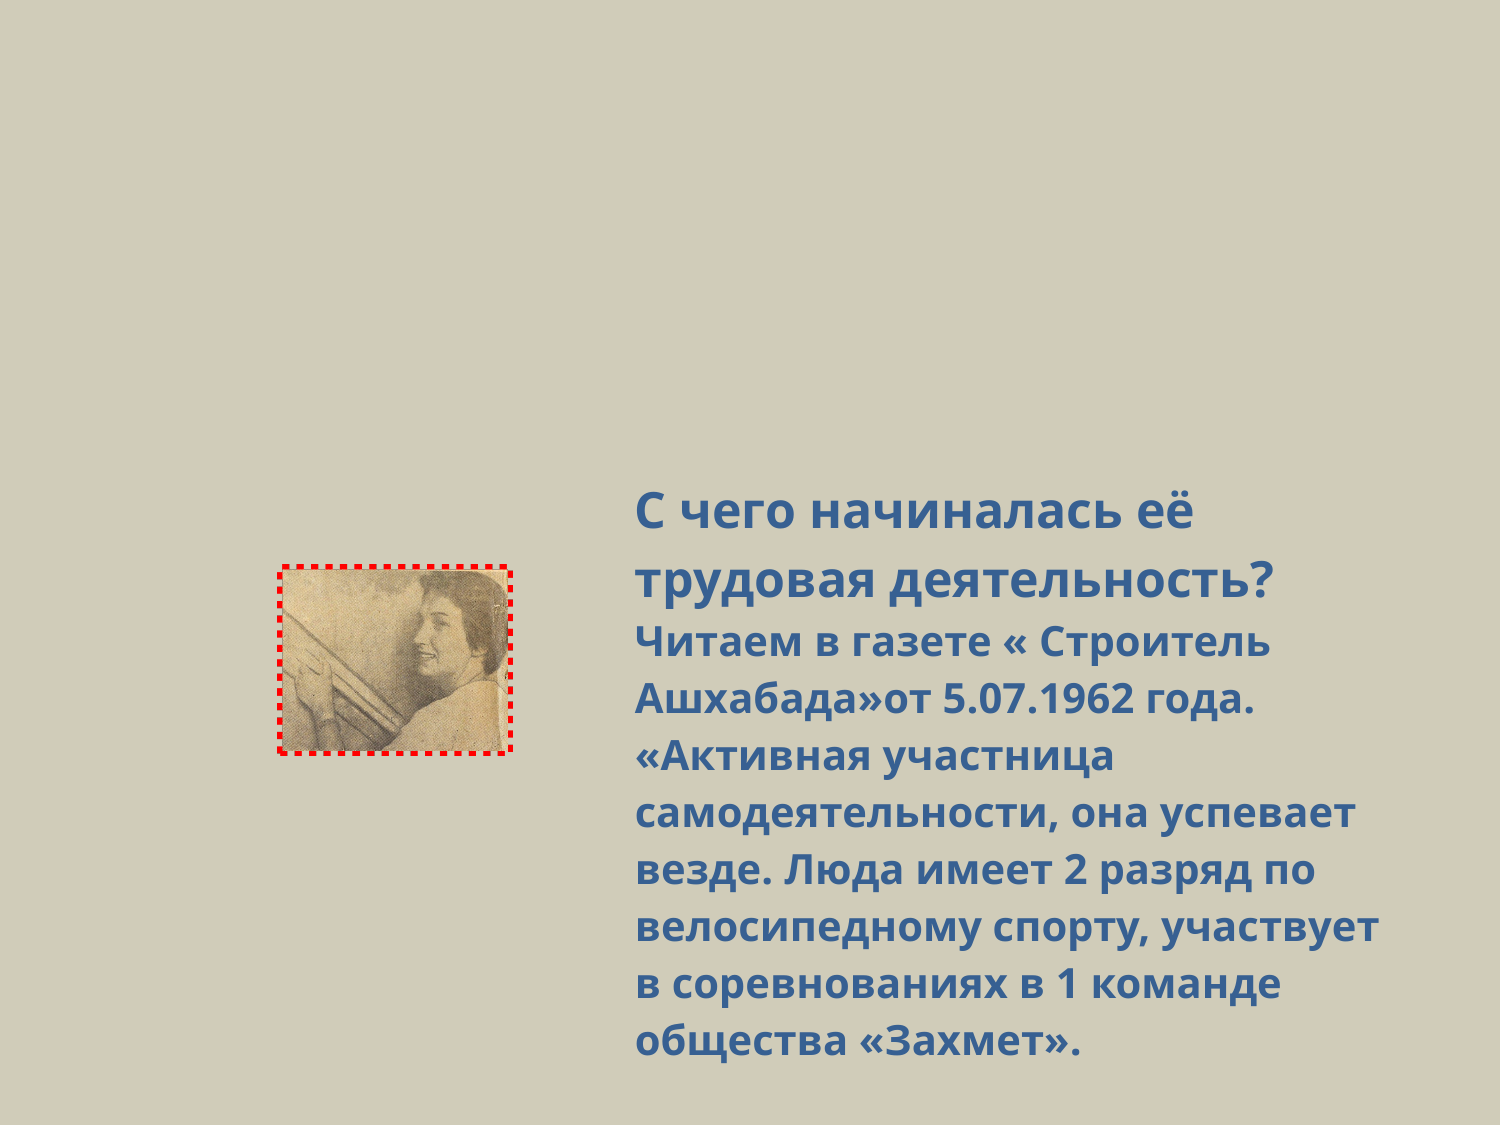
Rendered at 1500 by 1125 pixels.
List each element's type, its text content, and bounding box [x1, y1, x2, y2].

text_box С чего начиналась её трудовая деятельность? Читаем в газете « Строитель Ашхабада»от 5.07.1962 года. «Активная участница самодеятельности, она успевает везде. Люда имеет 2 разряд по велосипедному спорту, участвует в соревнованиях в 1 команде общества «Захмет». [619, 467, 1432, 1076]
picture [277, 564, 513, 756]
